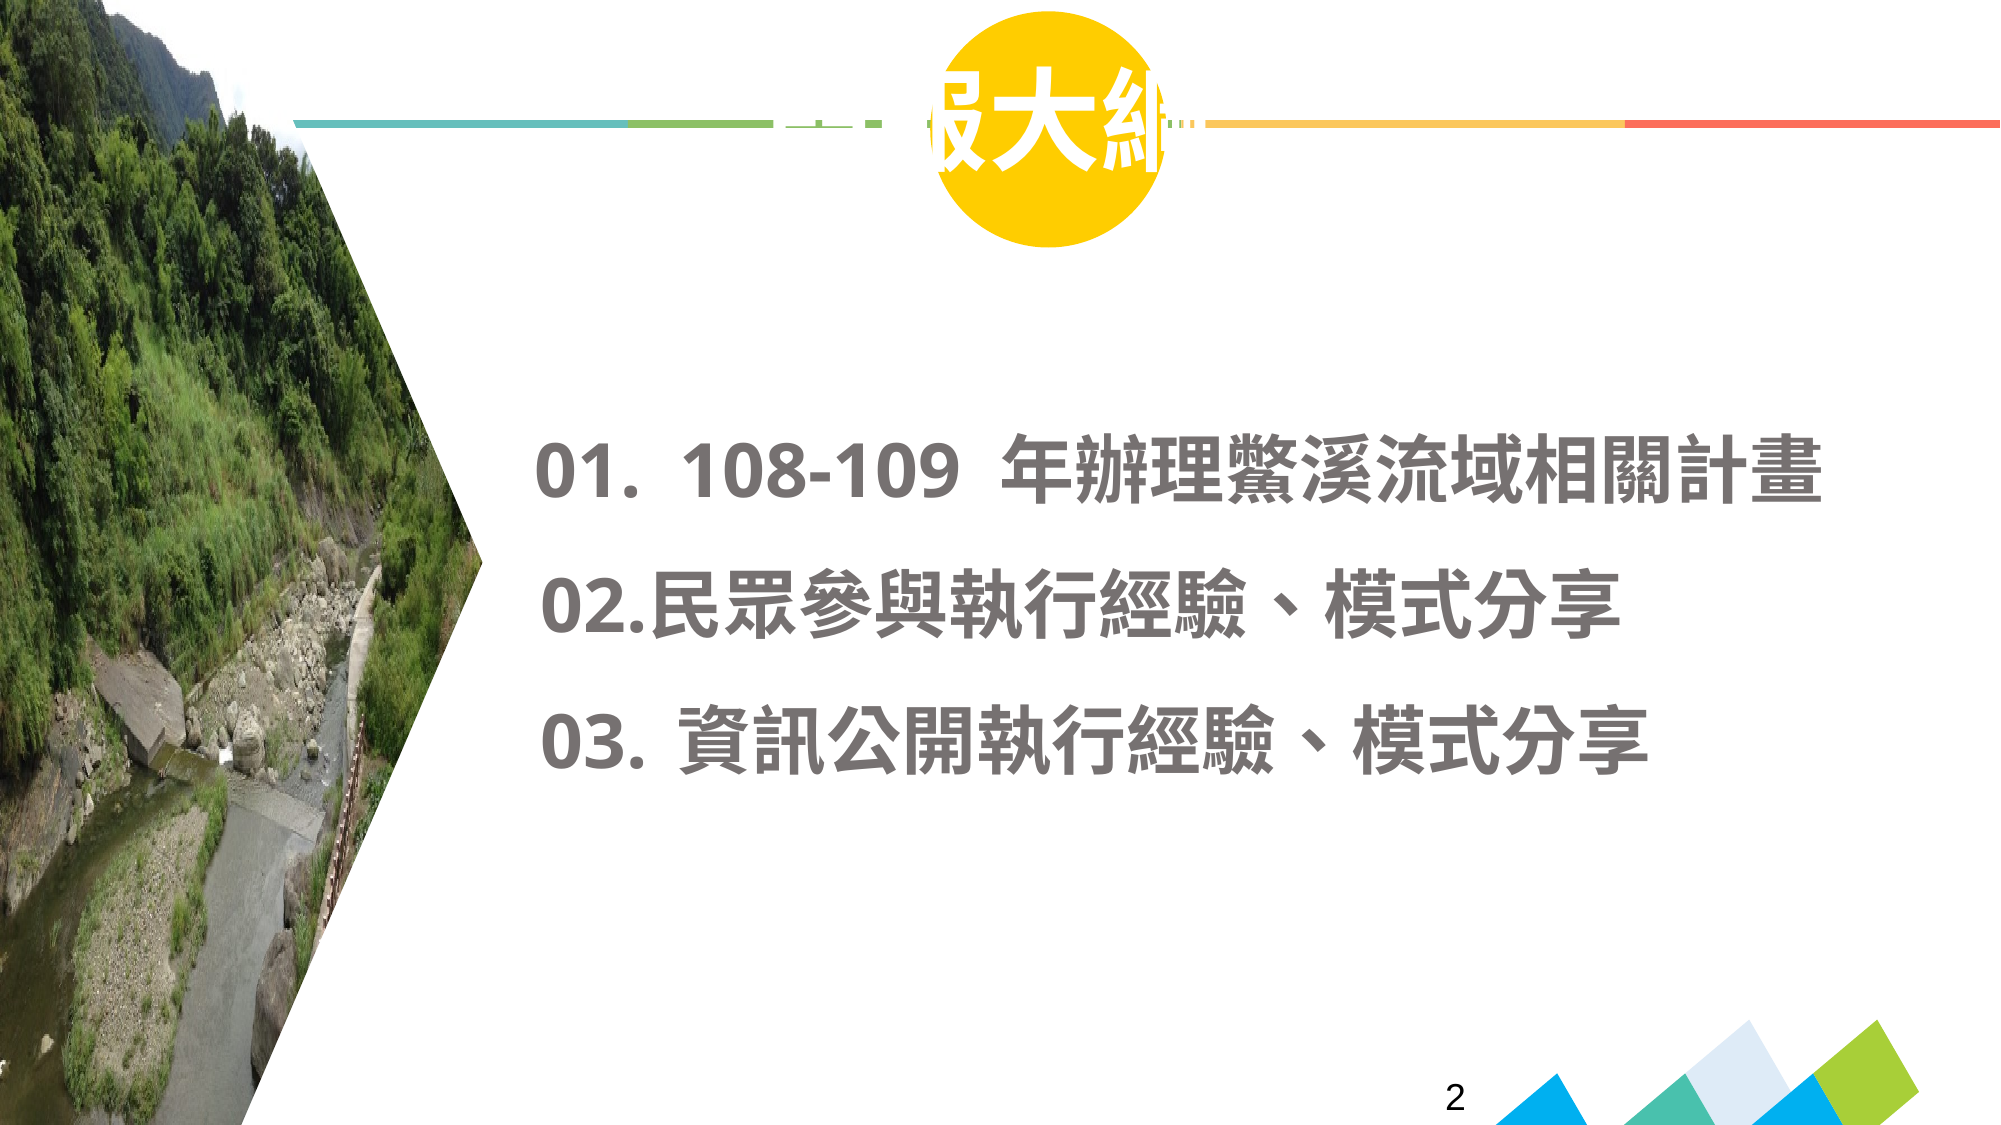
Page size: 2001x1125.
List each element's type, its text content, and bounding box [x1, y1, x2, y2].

text_box 108-109 年辦理鱉溪流域相關計畫 [657, 414, 1840, 520]
text_box <編號> [1428, 1065, 1821, 1125]
text_box 民眾參與執行經驗、模式分享 [666, 580, 702, 588]
text_box 03. [525, 686, 663, 792]
text_box 資訊公開執行經驗、模式分享 [663, 686, 1667, 792]
text_box 民眾參與執行經驗、模式分享 [663, 550, 1784, 656]
text_box [968, 11, 1128, 42]
text_box 01. [519, 414, 657, 520]
text_box [948, 193, 1148, 248]
text_box 簡報大綱 [748, 42, 1229, 193]
text_box 02. [525, 550, 663, 656]
text_box [0, 0, 483, 1125]
